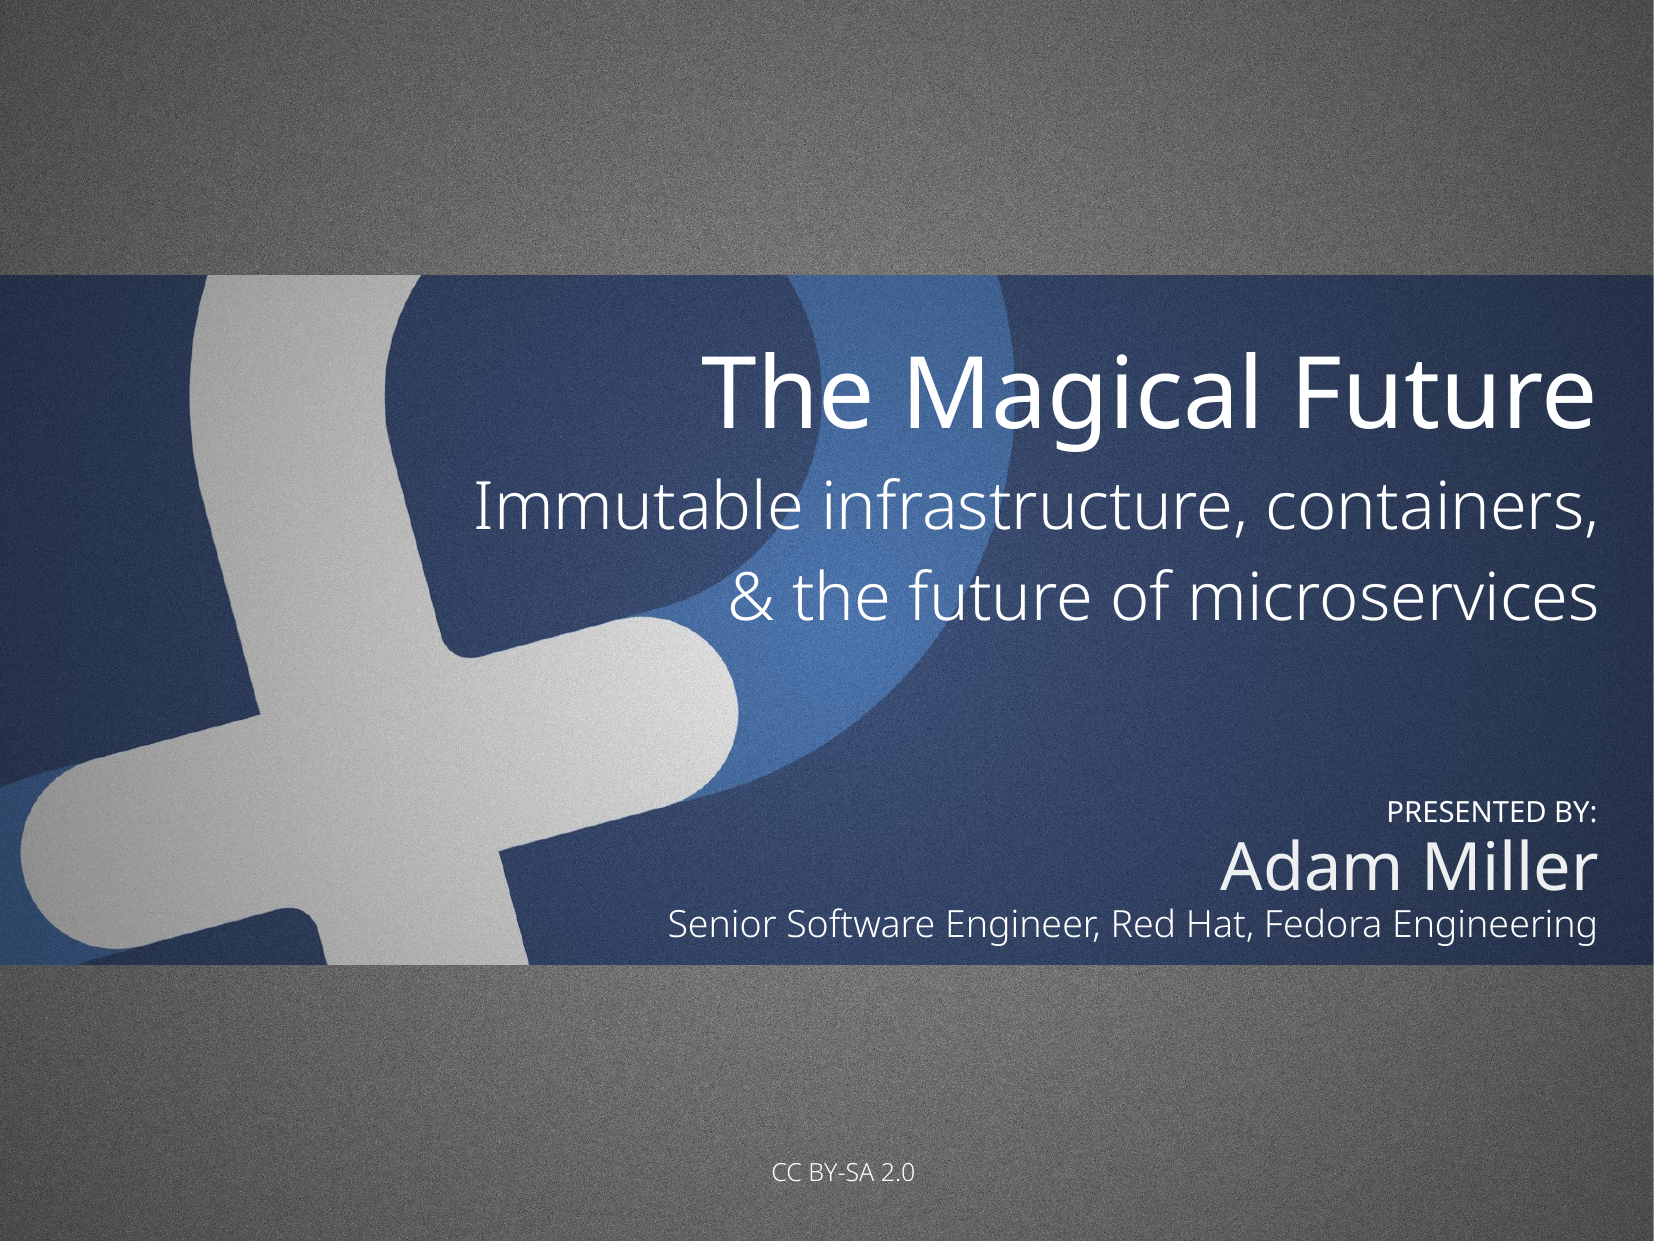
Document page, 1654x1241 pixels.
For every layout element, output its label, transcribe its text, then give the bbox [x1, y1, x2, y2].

subtitle Immutable infrastructure, containers, & the future of microservices [442, 457, 1601, 663]
picture [0, 0, 1654, 1241]
text_box CC BY-SA 2.0 [74, 1126, 1613, 1197]
text_box Senior Software Engineer, Red Hat, Fedora Engineering [531, 887, 1615, 958]
title The Magical Future [248, 330, 1599, 449]
text_box PRESENTED BY: [797, 784, 1613, 855]
text_box Adam Miller [649, 820, 1615, 887]
